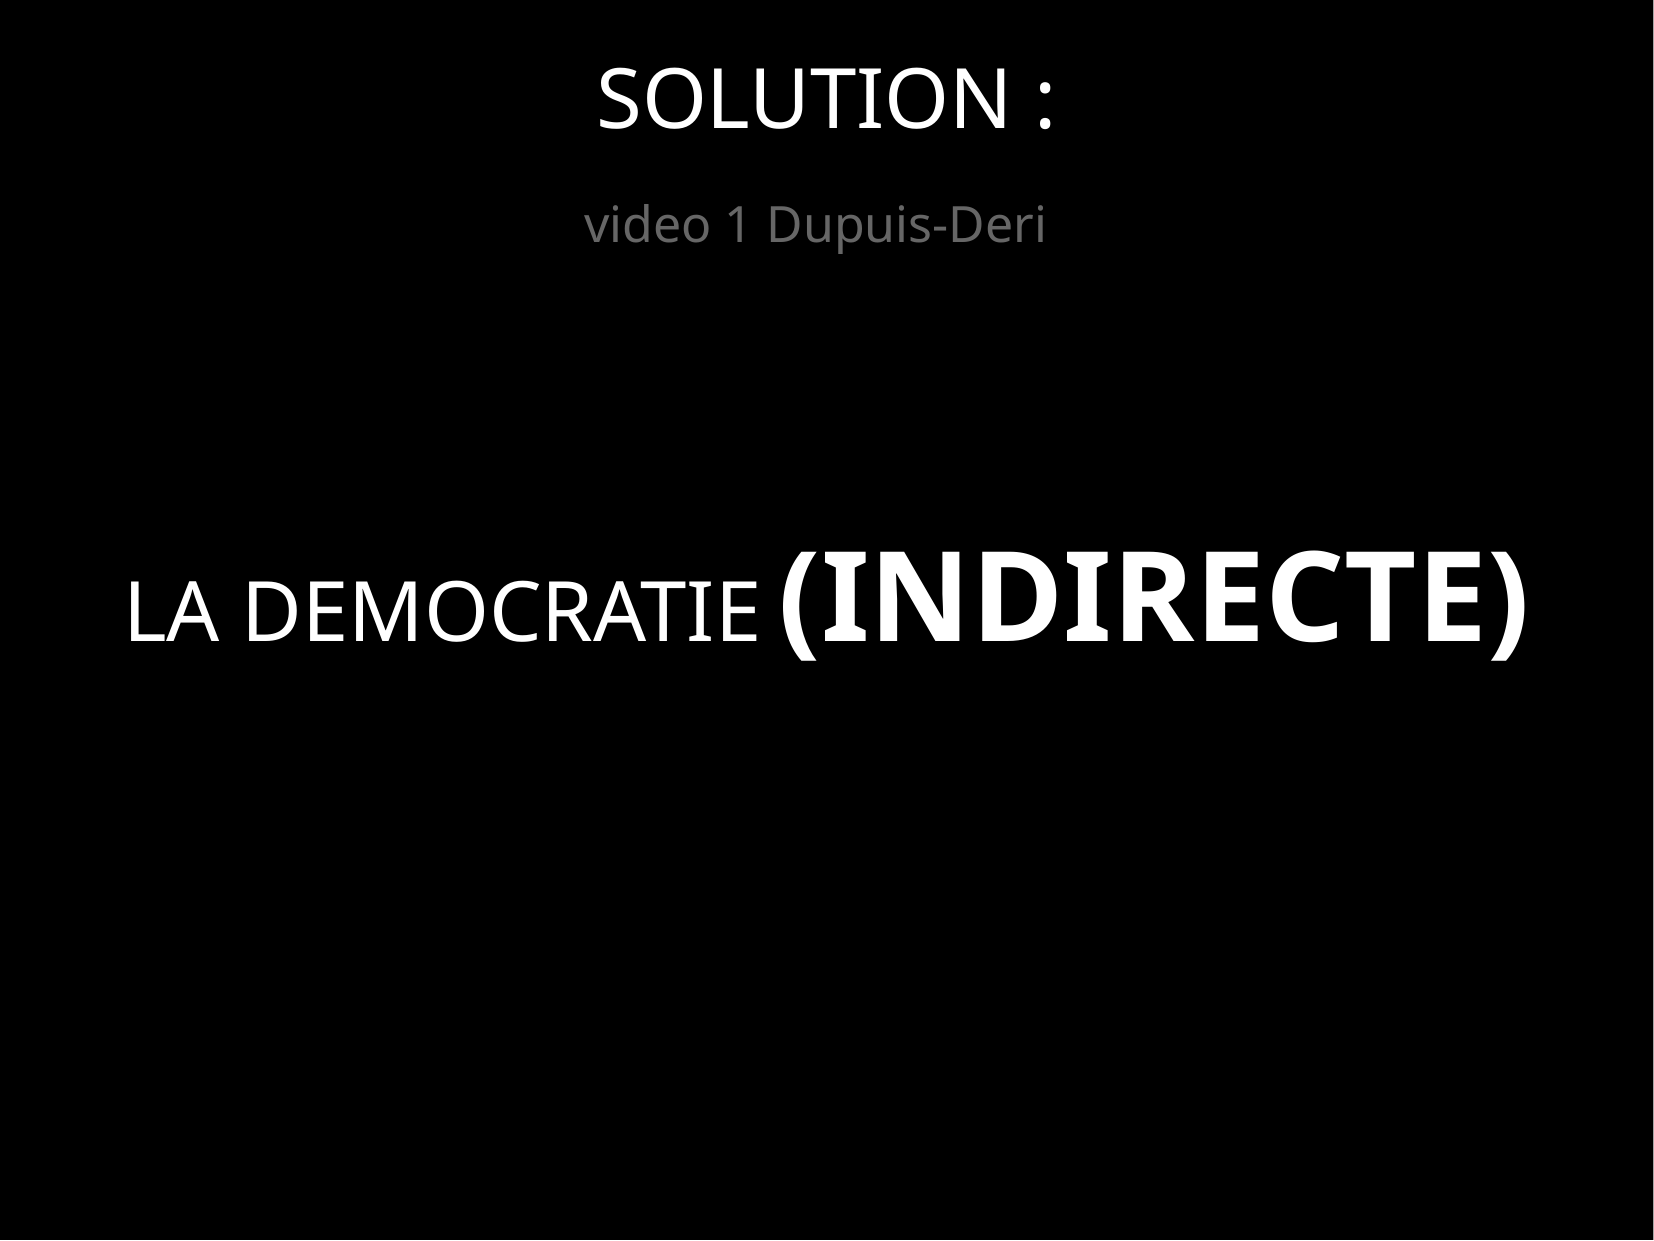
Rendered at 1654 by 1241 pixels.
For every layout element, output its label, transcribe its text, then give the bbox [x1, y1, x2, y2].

title SOLUTION : video 1 Dupuis-Deri [82, 0, 1571, 290]
subtitle LA DEMOCRATIE (INDIRECTE) [82, 290, 1571, 1010]
